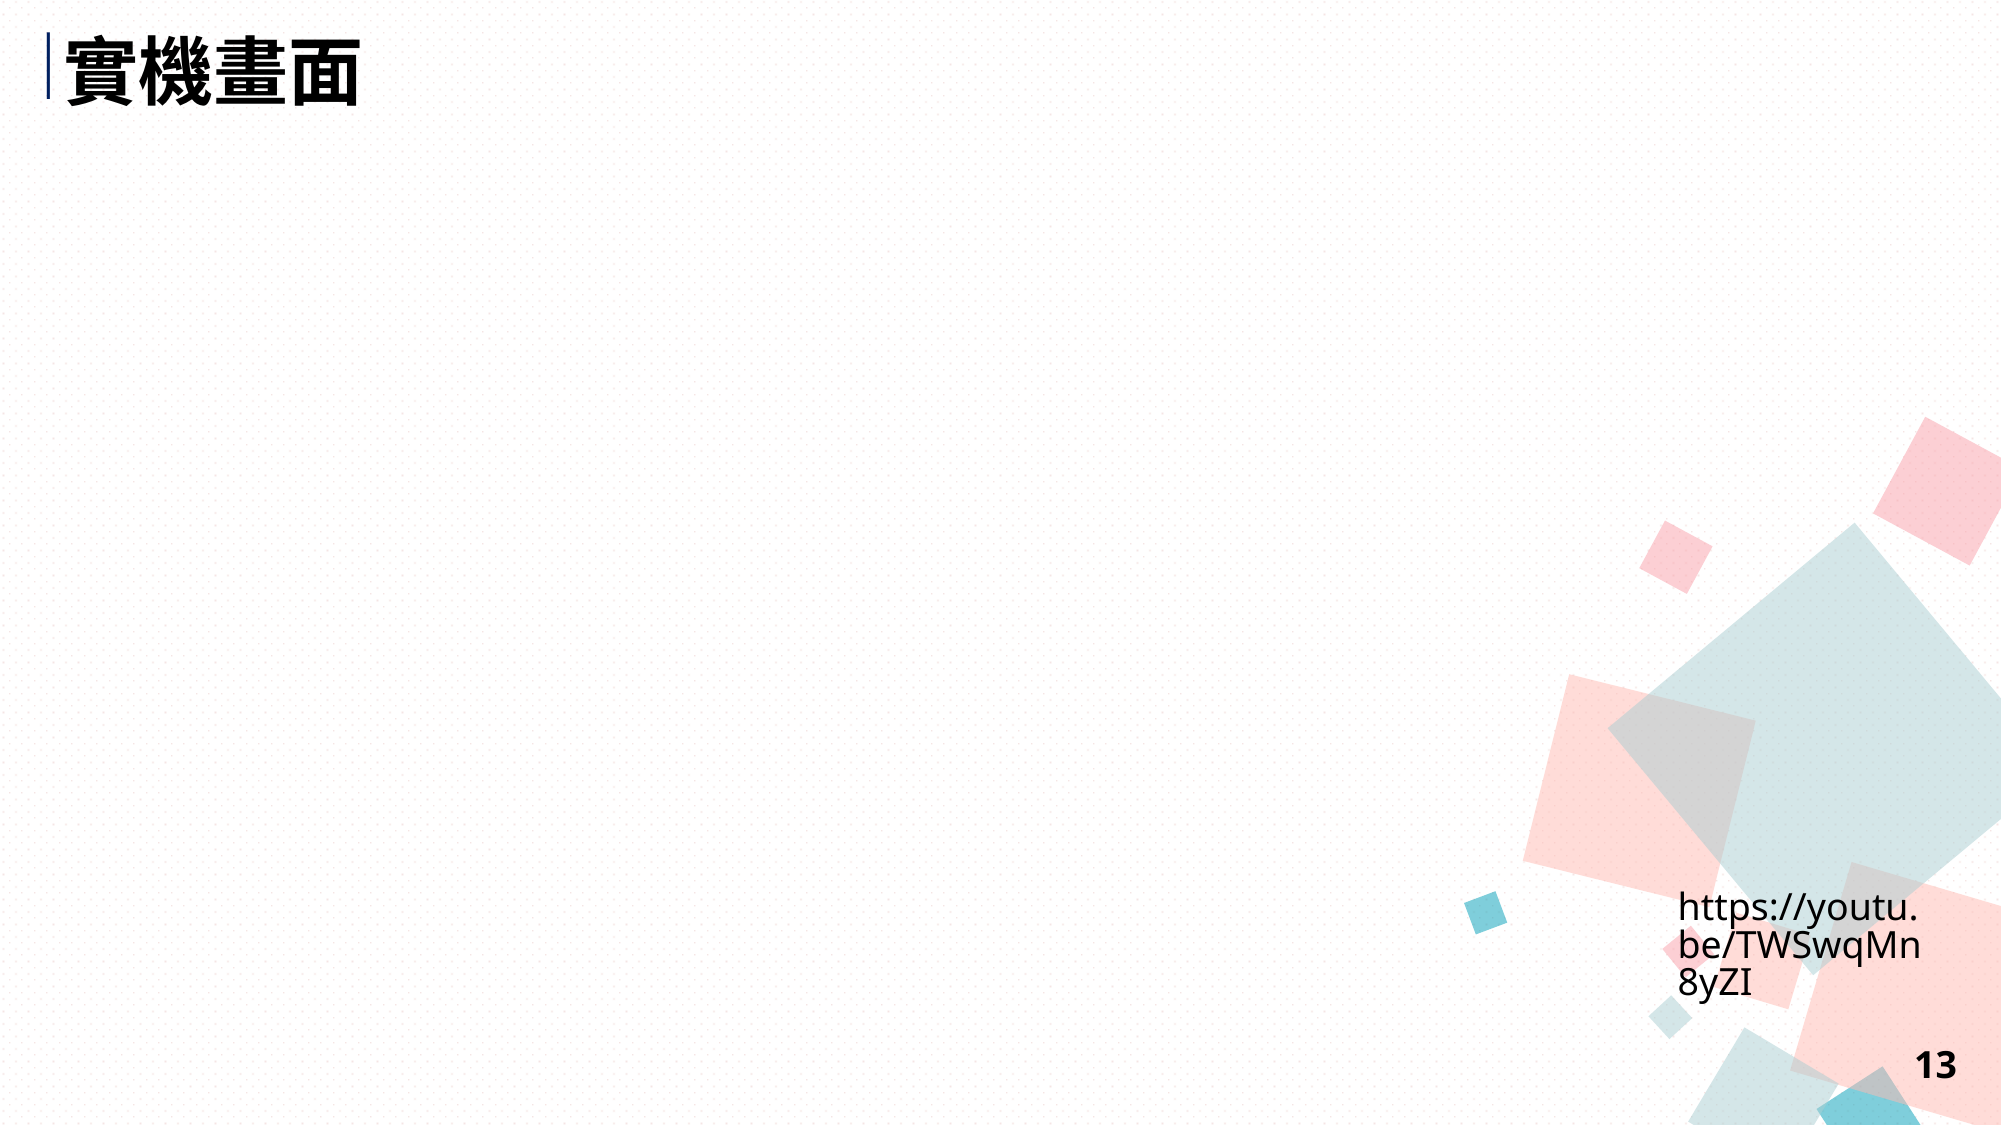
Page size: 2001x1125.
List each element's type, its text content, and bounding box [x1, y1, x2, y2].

text_box 實機畫面 [48, 17, 383, 124]
text_box 13 [1899, 1033, 1973, 1094]
text_box https://youtu.be/TWSwqMn8yZI [1663, 876, 1951, 942]
picture [322, 113, 1628, 1099]
text_box ｜ [0, 17, 97, 112]
